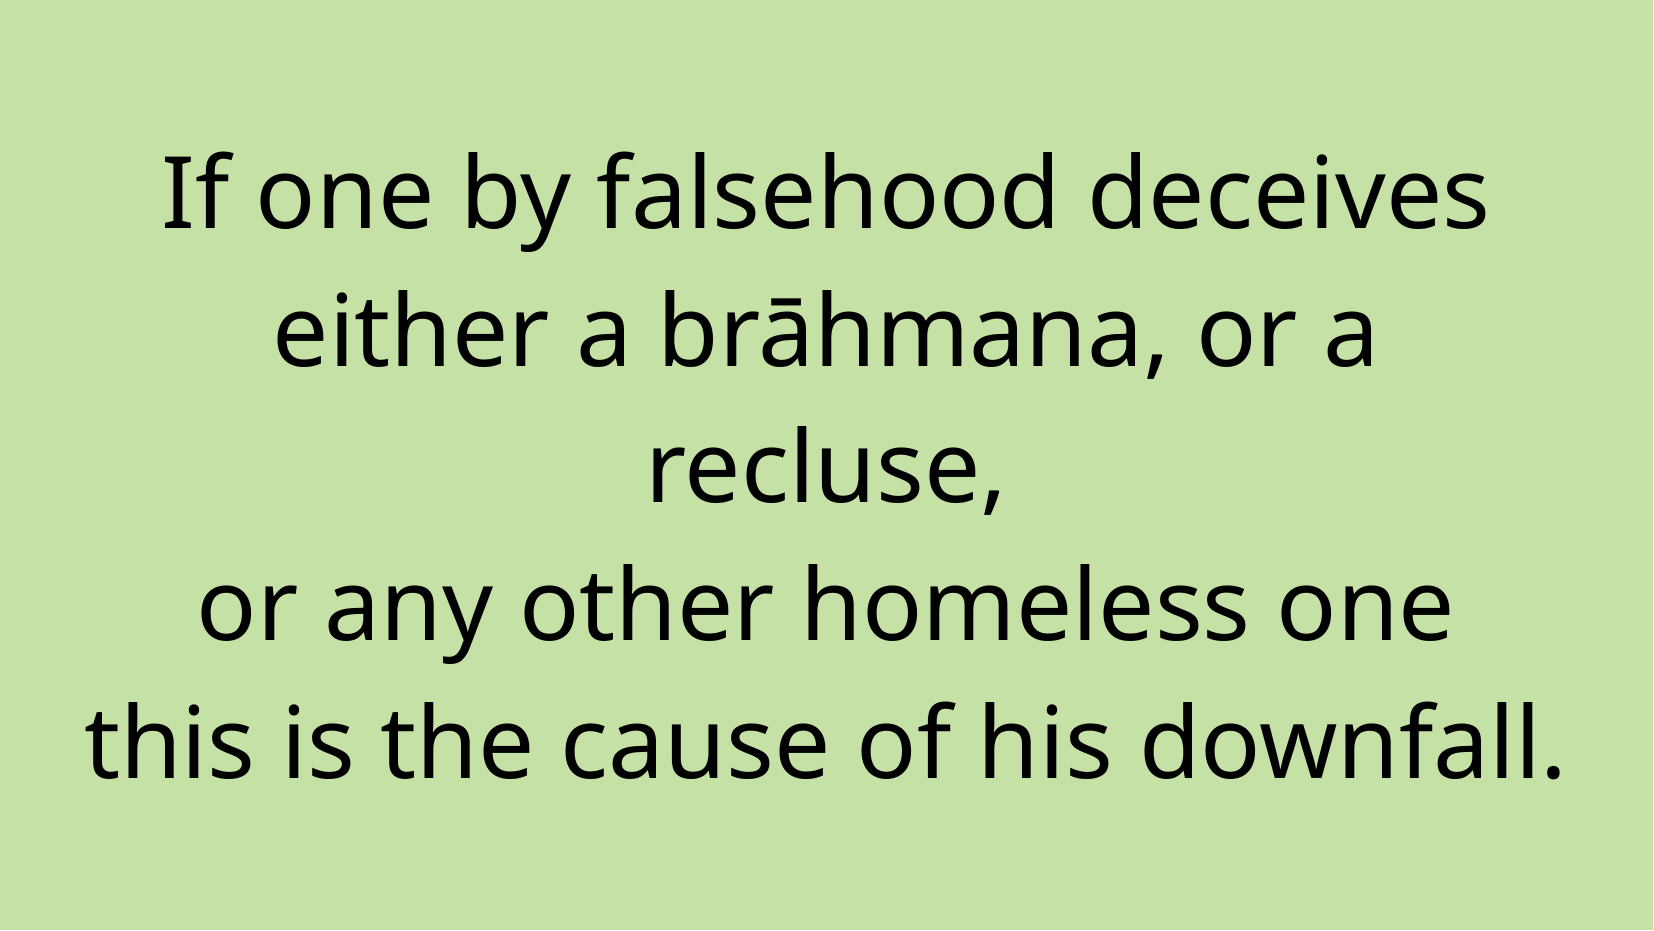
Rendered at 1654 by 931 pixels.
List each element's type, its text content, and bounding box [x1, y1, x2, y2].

subtitle If one by falsehood deceives either a brāhmana, or a recluse, or any other homeless one this is the cause of his downfall. [82, 0, 1571, 931]
